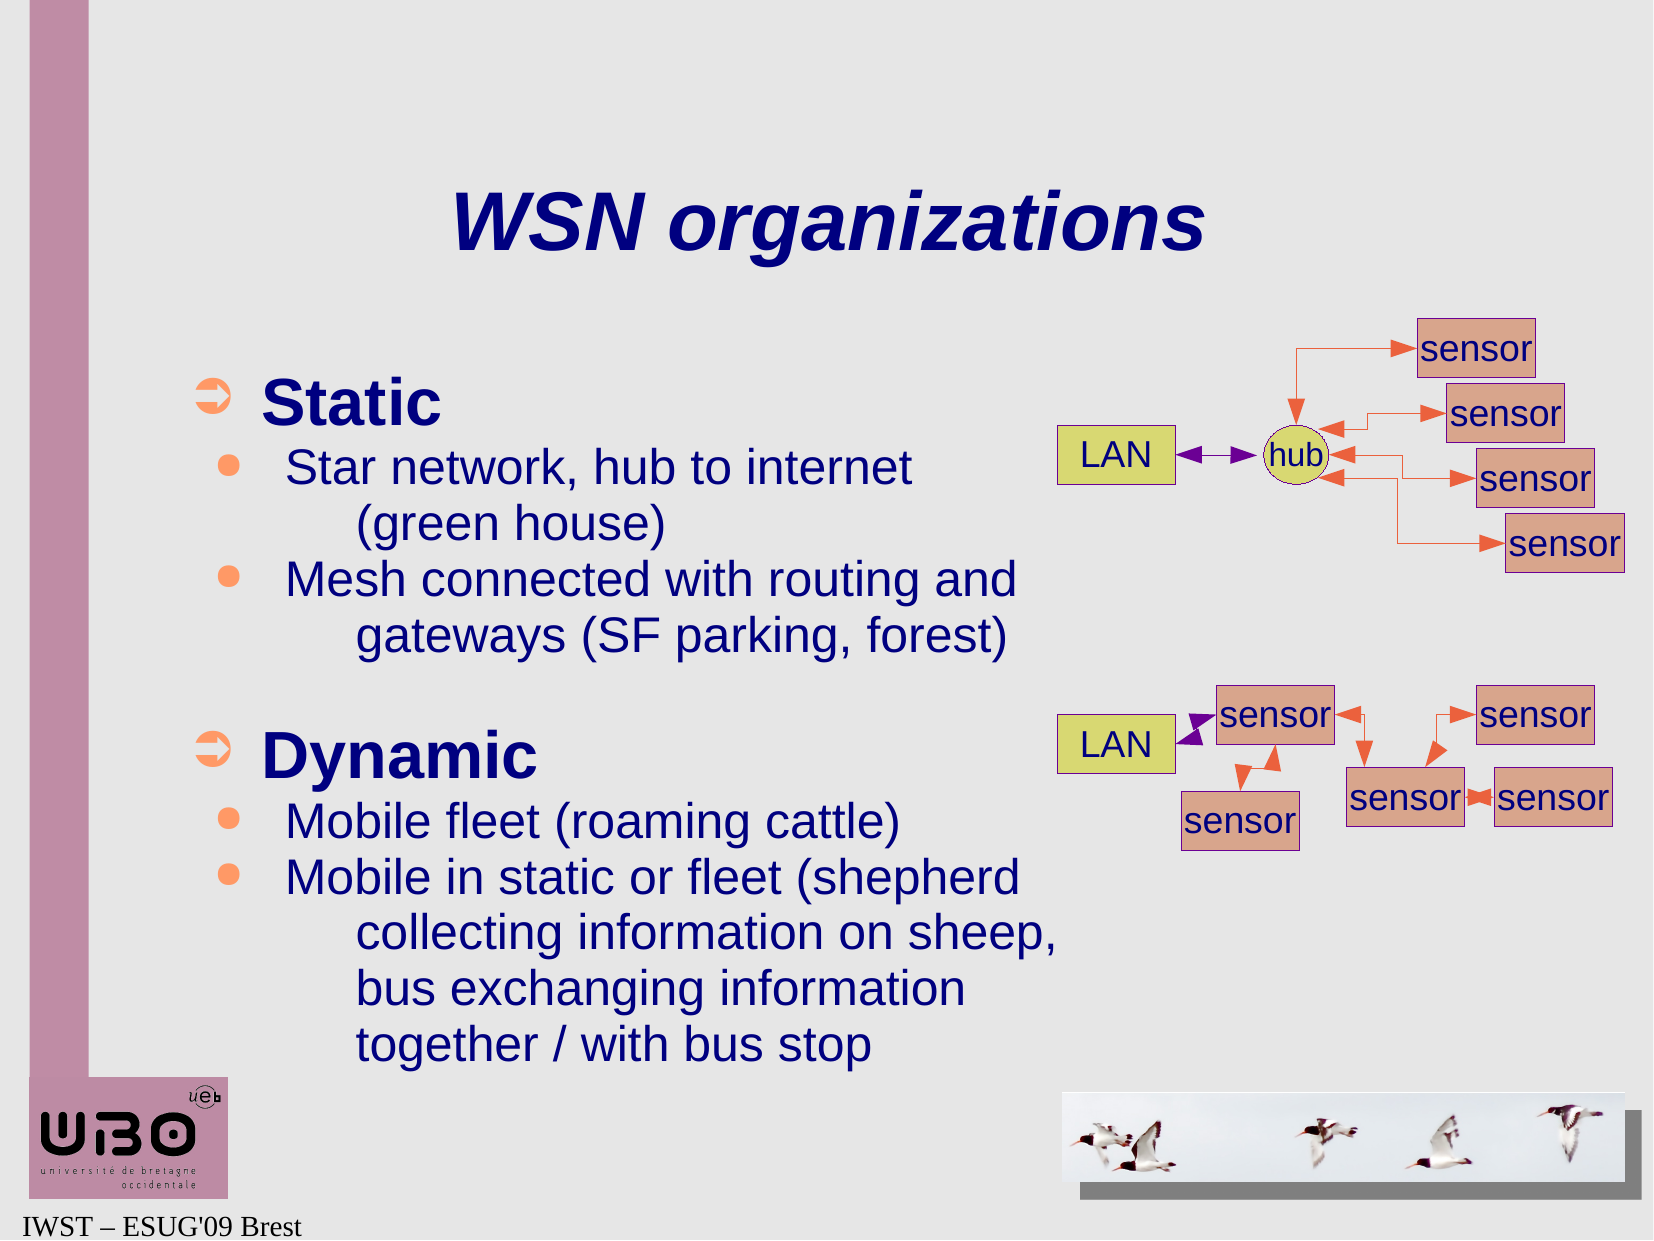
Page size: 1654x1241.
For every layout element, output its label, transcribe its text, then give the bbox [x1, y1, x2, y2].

text_box sensor [1505, 513, 1625, 573]
text_box sensor [1446, 383, 1565, 443]
text_box sensor [1346, 767, 1465, 827]
text_box hub [1263, 425, 1329, 485]
picture [29, 1077, 228, 1199]
text_box sensor [1476, 448, 1595, 508]
text_box sensor [1494, 767, 1613, 827]
text_box sensor [1181, 791, 1300, 851]
title WSN organizations [123, 125, 1536, 318]
text_box sensor [1417, 318, 1536, 378]
picture [1062, 1092, 1625, 1182]
text_box sensor [1216, 685, 1335, 745]
text_box sensor [1476, 685, 1595, 745]
text_box LAN [1057, 714, 1176, 774]
list Static Star network, hub to internet (green house) Mesh connected with routing and gateways (SF parking, forest) Dynamic Mobile fleet (roaming cattle) Mobile in static or fleet (shepherd collecting information on sheep, bus exchanging information together / with bus stop [178, 364, 1063, 1132]
text_box LAN [1057, 425, 1176, 485]
